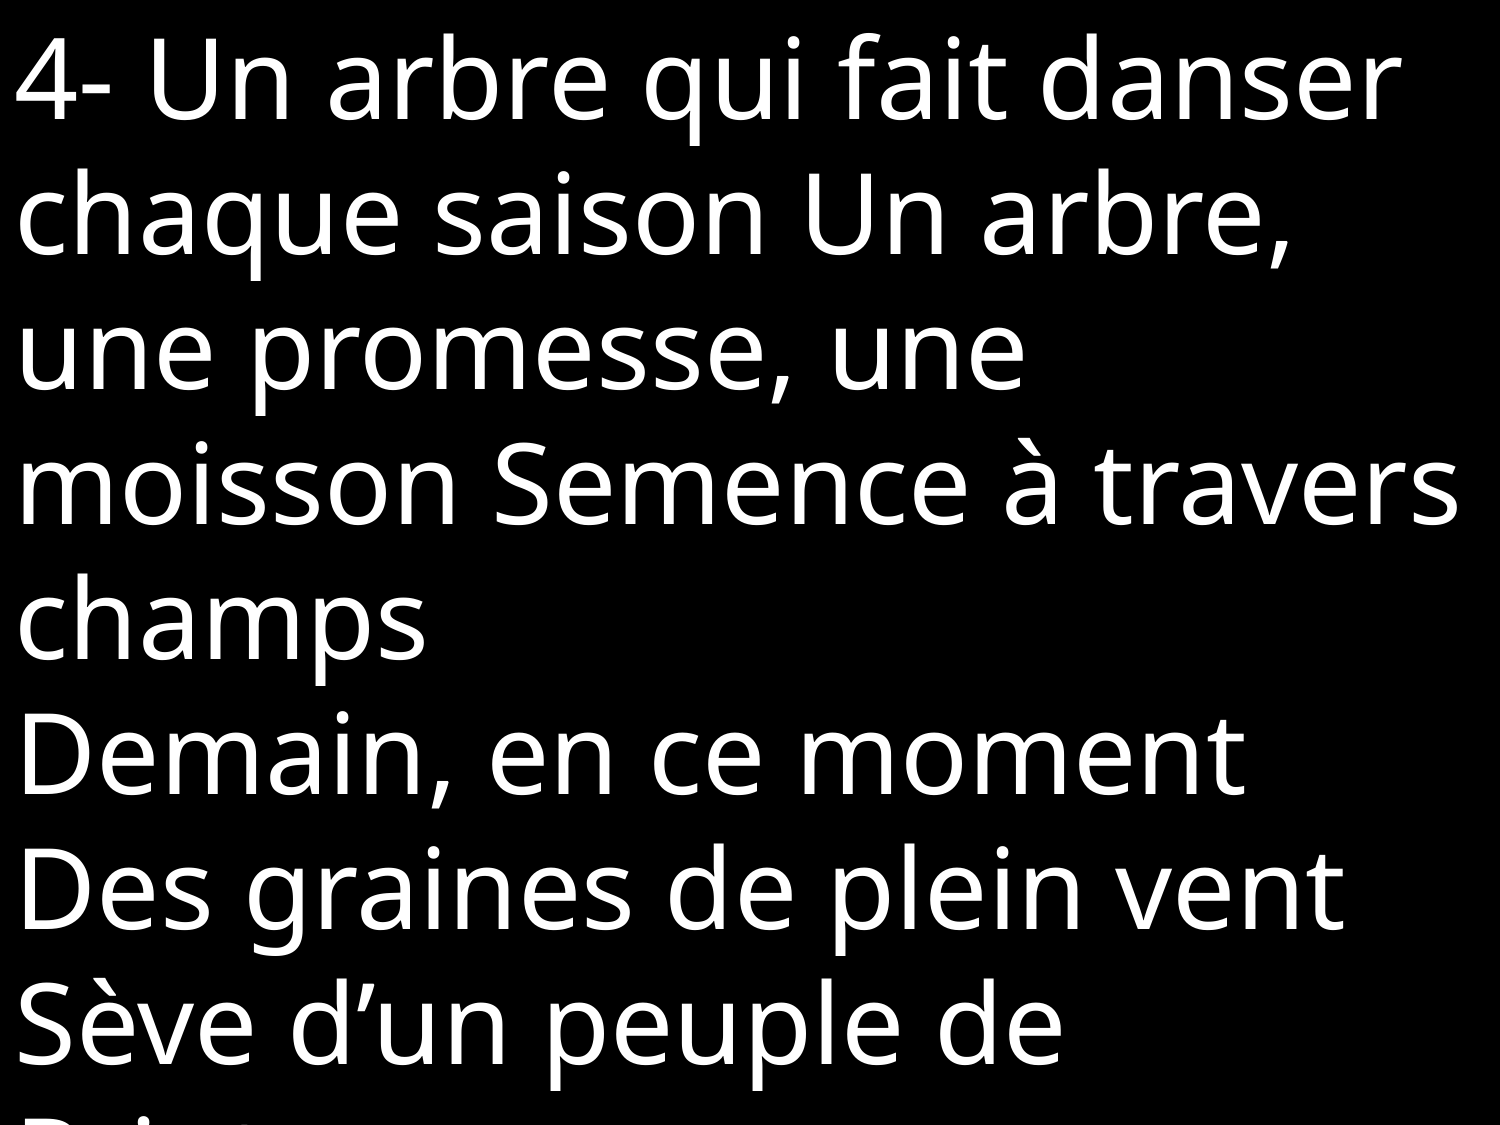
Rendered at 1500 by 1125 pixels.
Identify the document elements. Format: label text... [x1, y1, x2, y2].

list 4- Un arbre qui fait danser chaque saison Un arbre, une promesse, une moisson Semence à travers champs Demain, en ce moment Des graines de plein vent Sève d’un peuple de Printemps [0, 0, 1500, 1125]
text_box [104, 388, 1380, 630]
